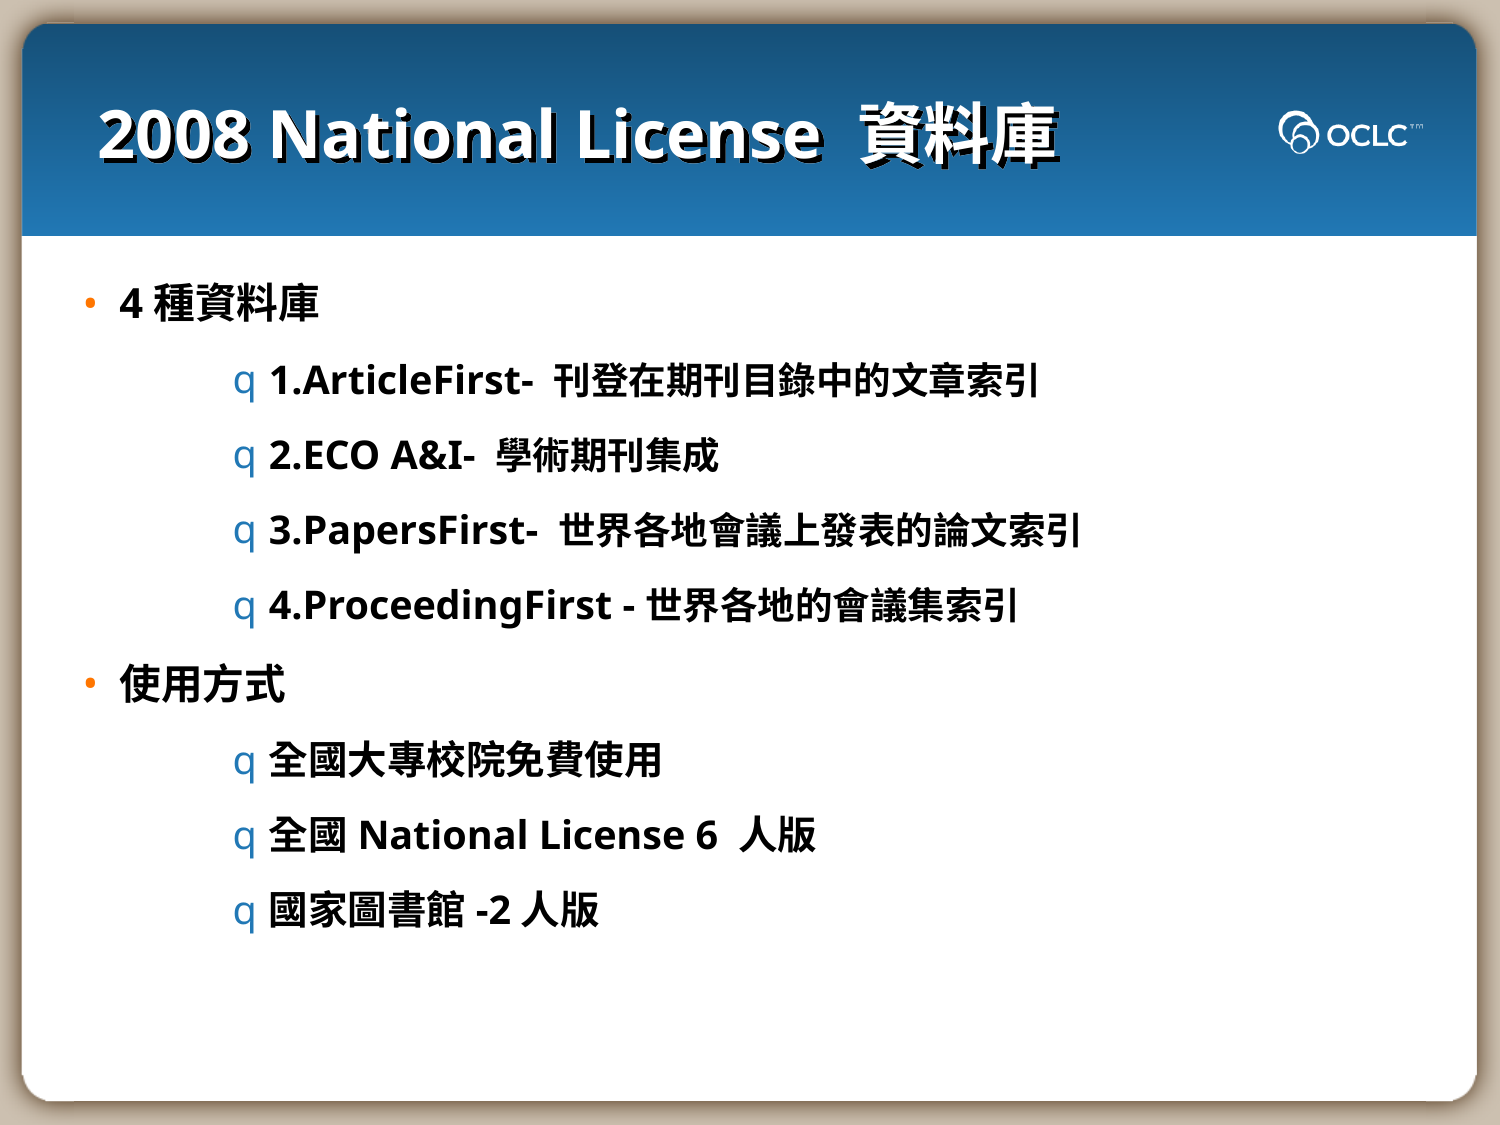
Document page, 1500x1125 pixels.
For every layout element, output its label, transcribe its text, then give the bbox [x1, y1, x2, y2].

title 2008 National License 資料庫 [82, 81, 1222, 183]
text_box 4種資料庫 1.ArticleFirst- 刊登在期刊目錄中的文章索引 2.ECO A&I- 學術期刊集成 3.PapersFirst- 世界各地會議上發表的論文索引 4.ProceedingFirst -世界各地的會議集索引 使用方式 全國大專校院免費使用 全國National License 6 人版 國家圖書館-2人版 [78, 272, 1405, 1121]
